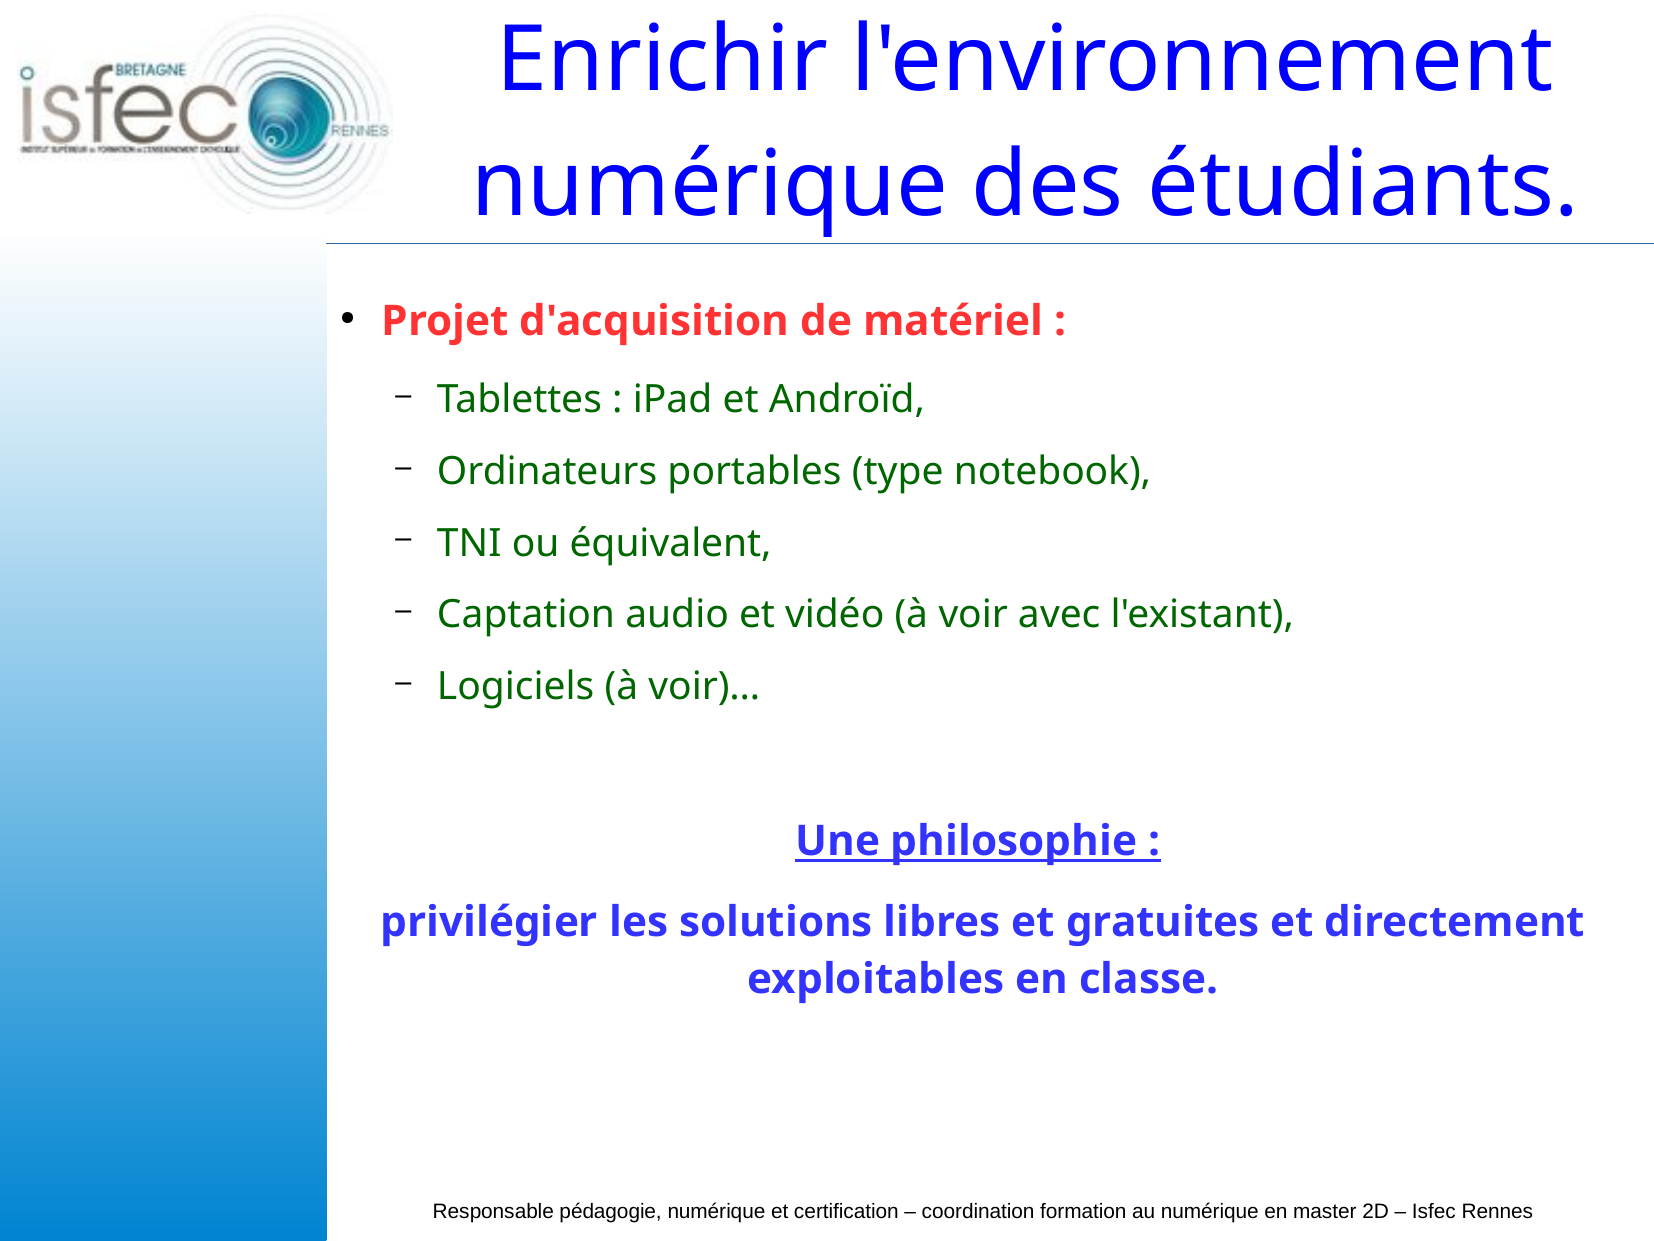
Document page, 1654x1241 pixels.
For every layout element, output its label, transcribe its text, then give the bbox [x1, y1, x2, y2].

title Enrichir l'environnement numérique des étudiants. [427, 13, 1624, 221]
list Projet d'acquisition de matériel : Tablettes : iPad et Androïd, Ordinateurs portables (type notebook), TNI ou équivalent, Captation audio et vidéo (à voir avec l'existant), Logiciels (à voir)… Une philosophie : privilégier les solutions libres et gratuites et directement exploitables en classe. [326, 290, 1641, 1010]
picture [17, 11, 393, 214]
